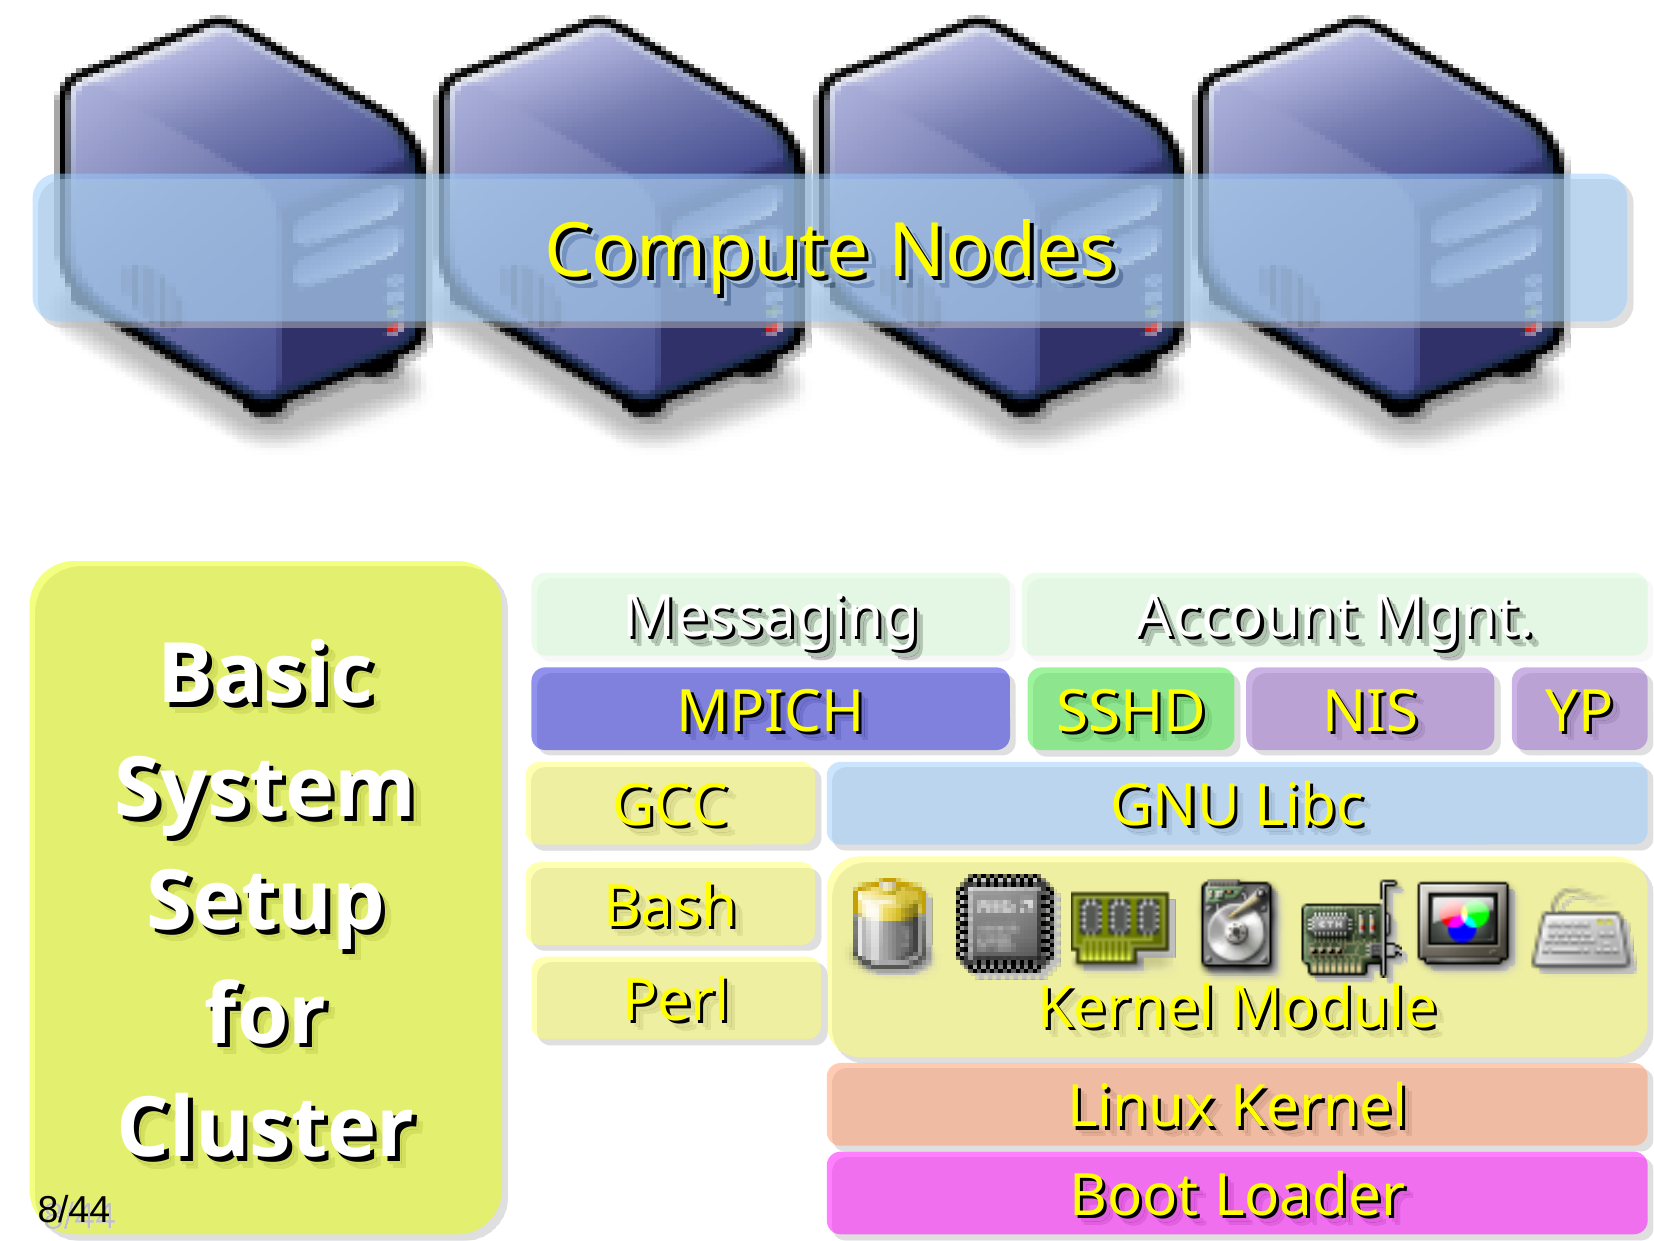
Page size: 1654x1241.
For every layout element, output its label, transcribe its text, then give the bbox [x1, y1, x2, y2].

text_box NIS [1246, 667, 1495, 751]
text_box SSHD [1027, 667, 1235, 751]
picture [956, 874, 1059, 978]
picture [27, 2, 1609, 502]
picture [1071, 874, 1173, 978]
picture [1414, 874, 1518, 978]
picture [1185, 876, 1287, 976]
text_box Kernel Module [826, 856, 1648, 1058]
text_box Boot Loader [826, 1151, 1648, 1235]
text_box <編號>/44 [0, 1181, 148, 1239]
text_box Messaging [531, 572, 1010, 656]
picture [1530, 874, 1634, 978]
text_box GCC [525, 761, 816, 845]
text_box GNU Libc [826, 761, 1648, 845]
text_box Account Mgnt. [1021, 572, 1648, 656]
text_box Perl [531, 956, 822, 1040]
text_box Basic System Setup for Cluster [29, 561, 503, 1235]
text_box Bash [525, 862, 816, 945]
text_box MPICH [531, 667, 1011, 751]
text_box Linux Kernel [826, 1062, 1648, 1146]
text_box YP [1511, 667, 1648, 751]
picture [841, 874, 944, 978]
text_box Compute Nodes [32, 173, 1628, 322]
picture [1300, 874, 1402, 978]
